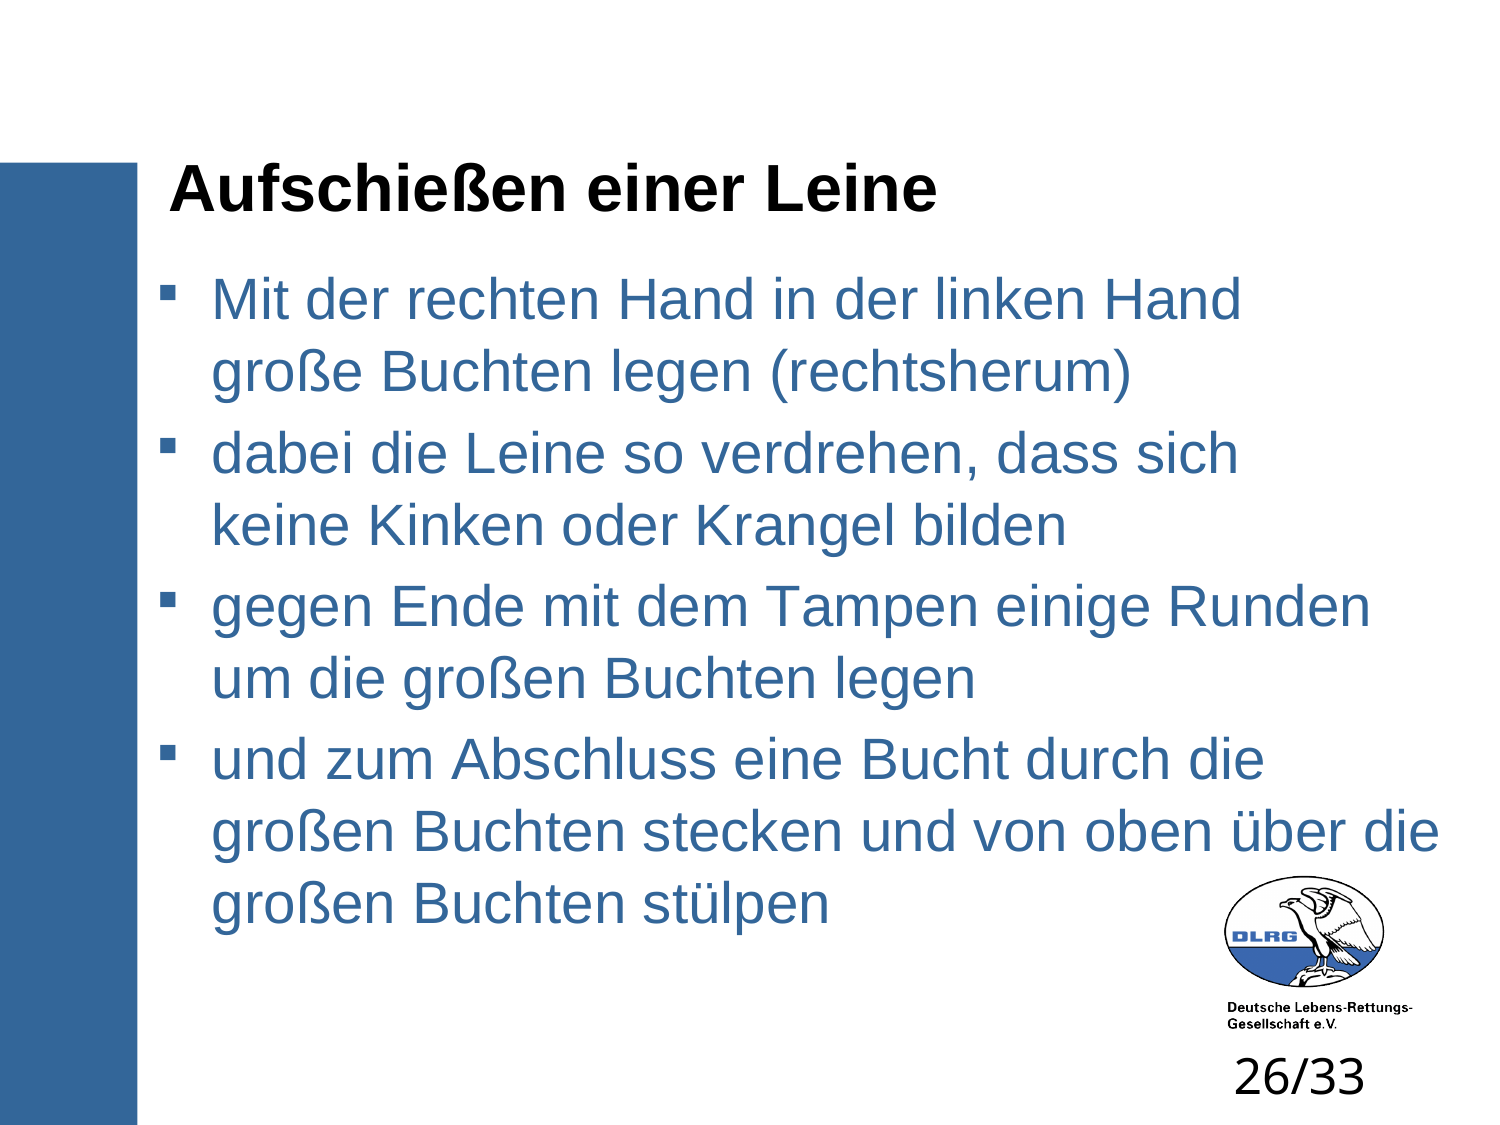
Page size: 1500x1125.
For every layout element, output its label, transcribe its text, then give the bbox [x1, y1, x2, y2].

text_box [932, 272, 962, 343]
text_box <Nummer>/33 [1218, 1048, 1500, 1119]
title Aufschießen einer Leine [168, 96, 1442, 259]
text_box Mit der rechten Hand in der linken Hand große Buchten legen (rechtsherum) dabei die Leine so verdrehen, dass sich keine Kinken oder Krangel bilden gegen Ende mit dem Tampen einige Runden um die großen Buchten legen und zum Abschluss eine Bucht durch die großen Buchten stecken und von oben über die großen Buchten stülpen [158, 259, 1460, 984]
picture [1224, 984, 1413, 1030]
